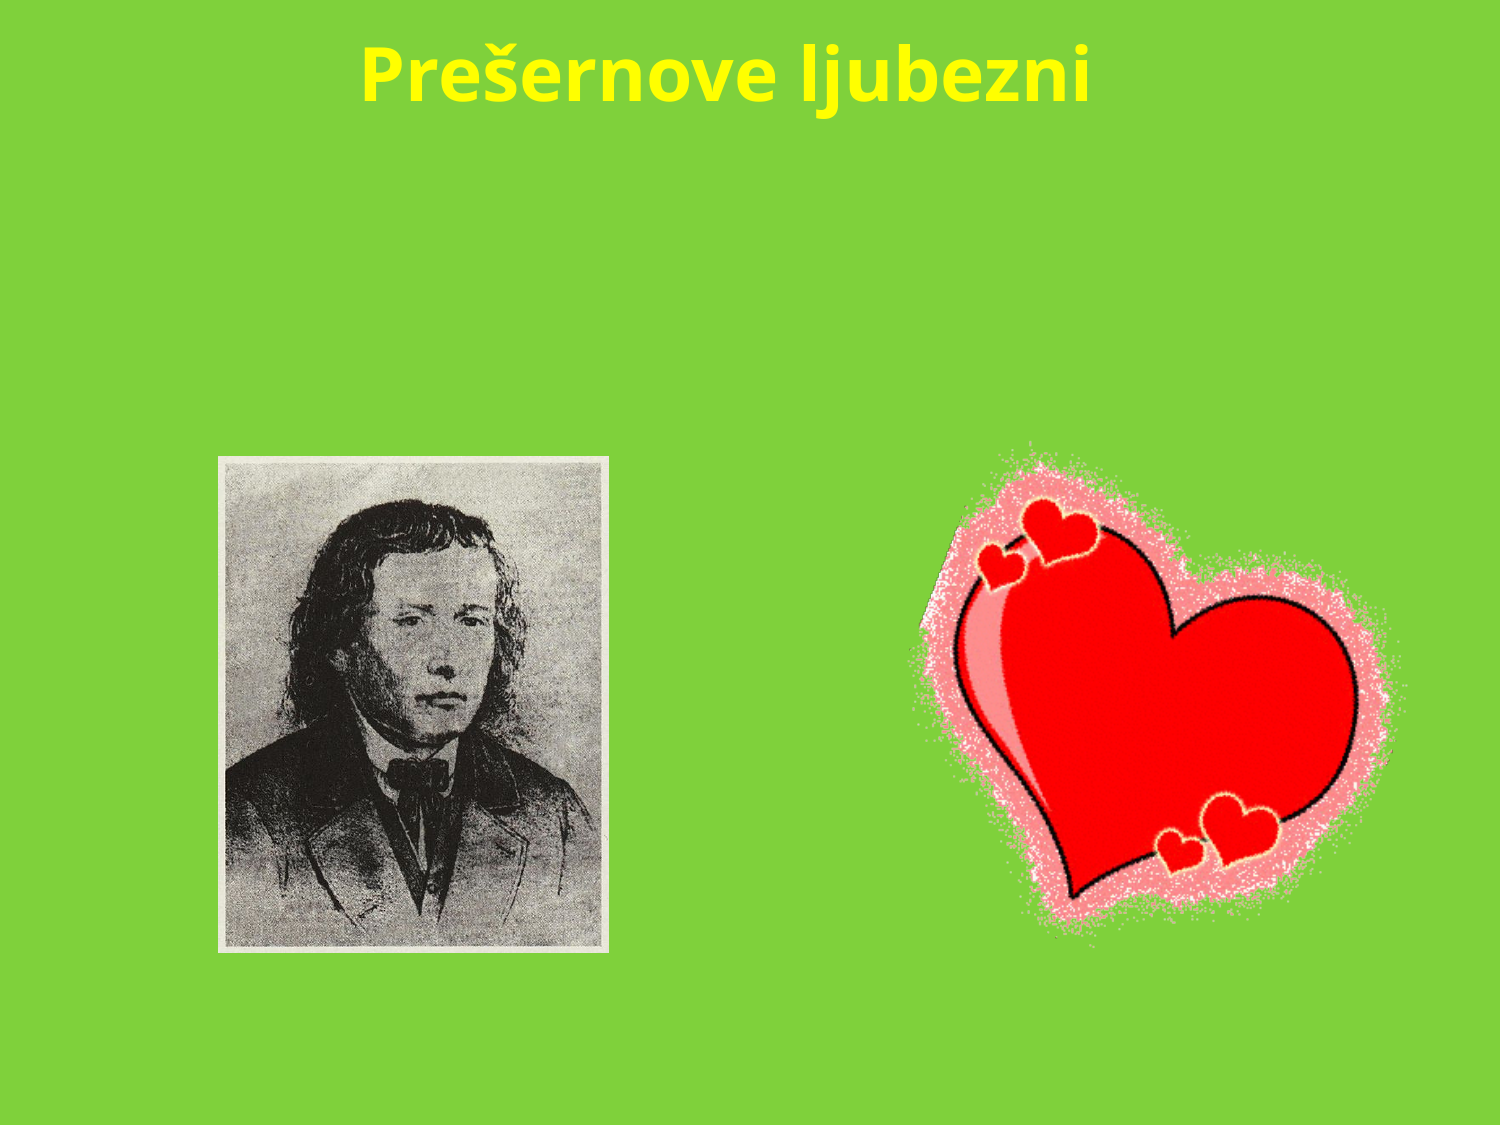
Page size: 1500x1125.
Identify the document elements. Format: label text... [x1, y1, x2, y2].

text_box Prešernove ljubezni [88, 18, 1364, 421]
picture [832, 396, 1461, 1026]
picture [218, 456, 609, 953]
